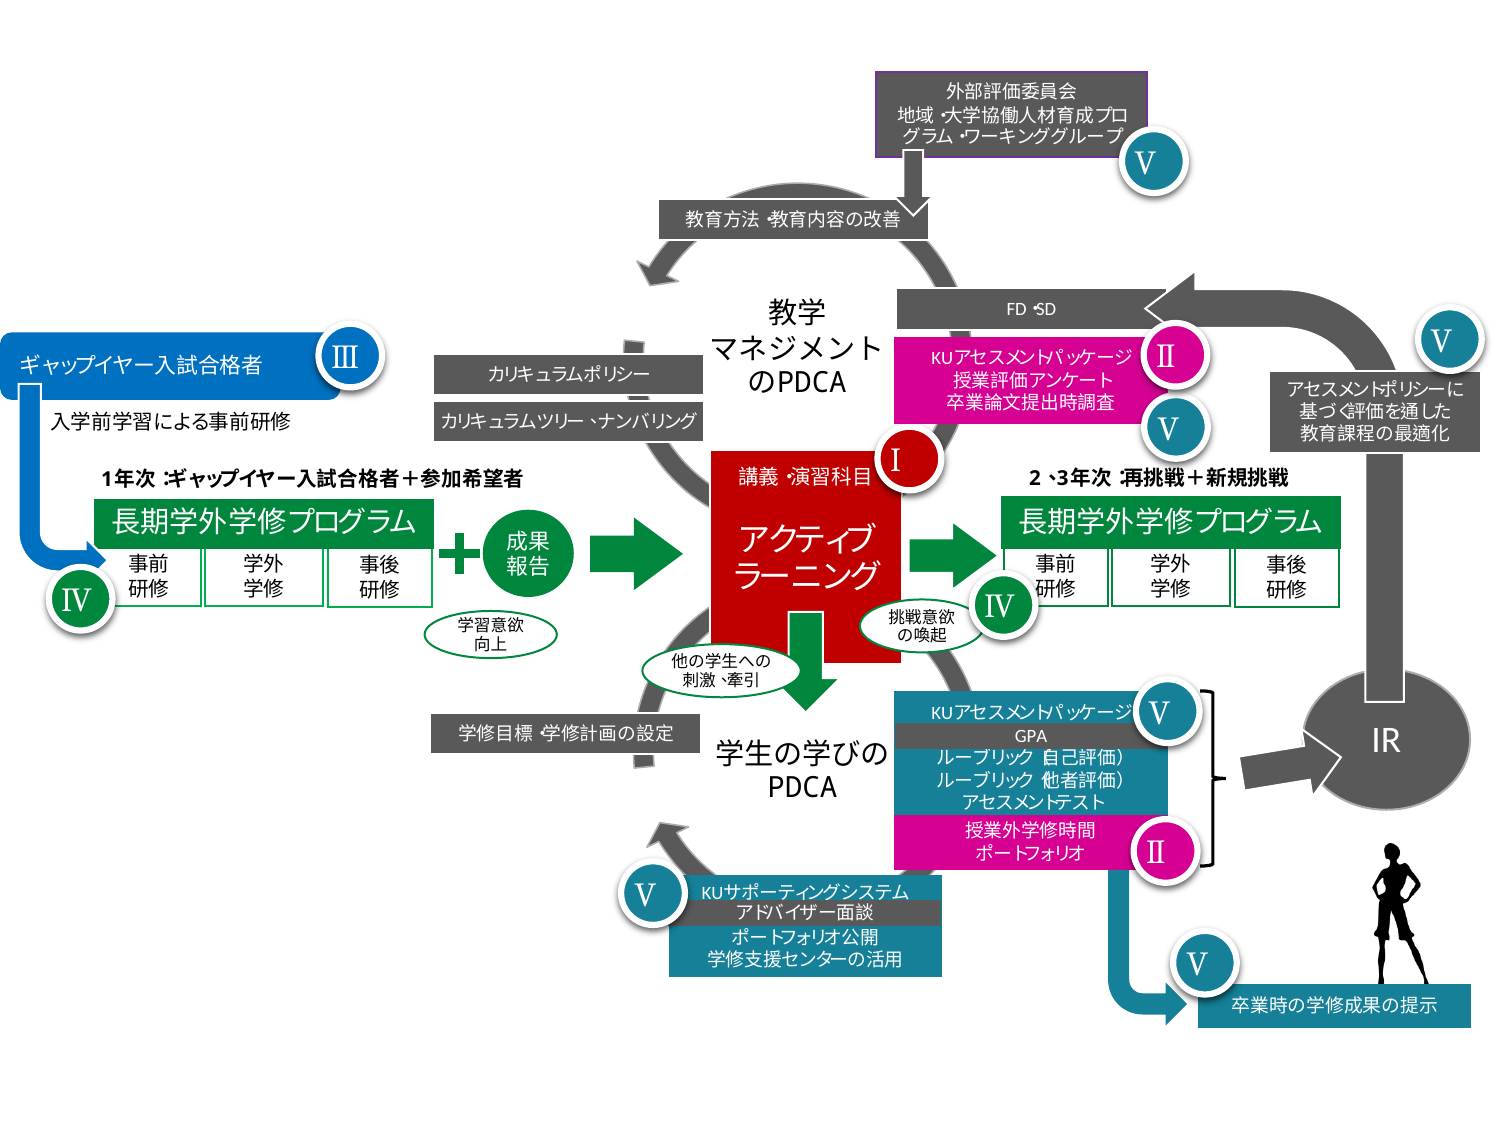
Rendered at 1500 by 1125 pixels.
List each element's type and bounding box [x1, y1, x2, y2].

picture [0, 71, 1500, 1028]
